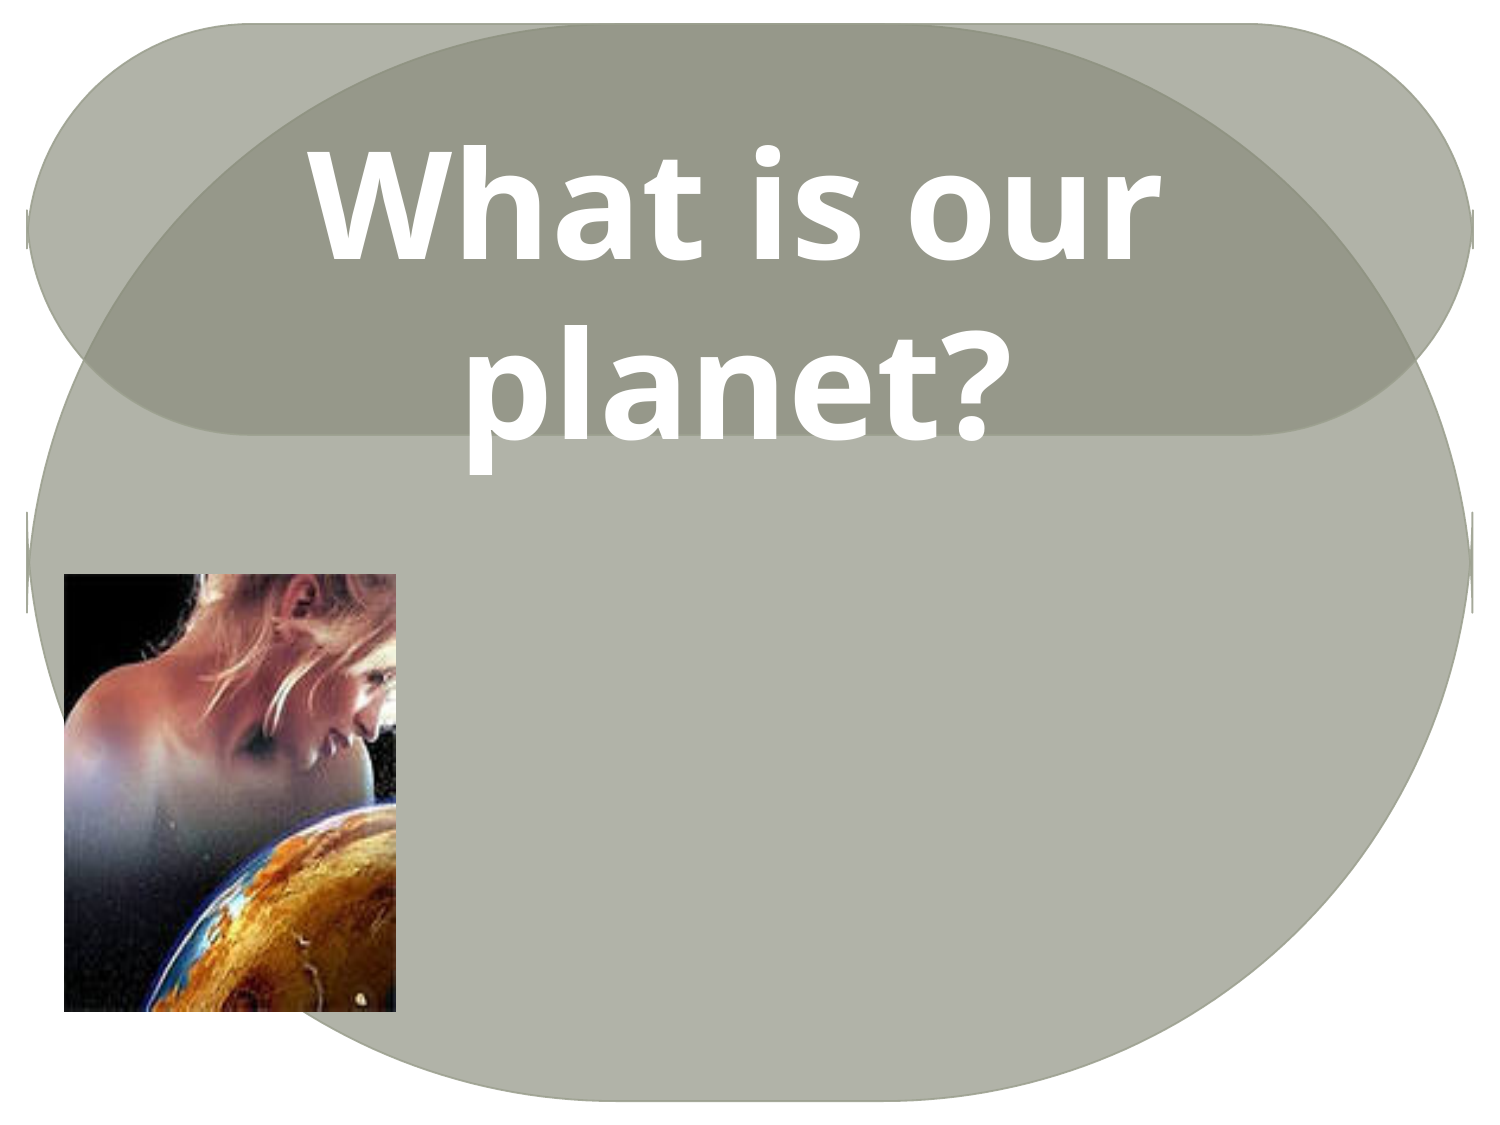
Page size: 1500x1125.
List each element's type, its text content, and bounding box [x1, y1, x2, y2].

picture [64, 574, 396, 1012]
title What is our planet? [87, 101, 1376, 728]
